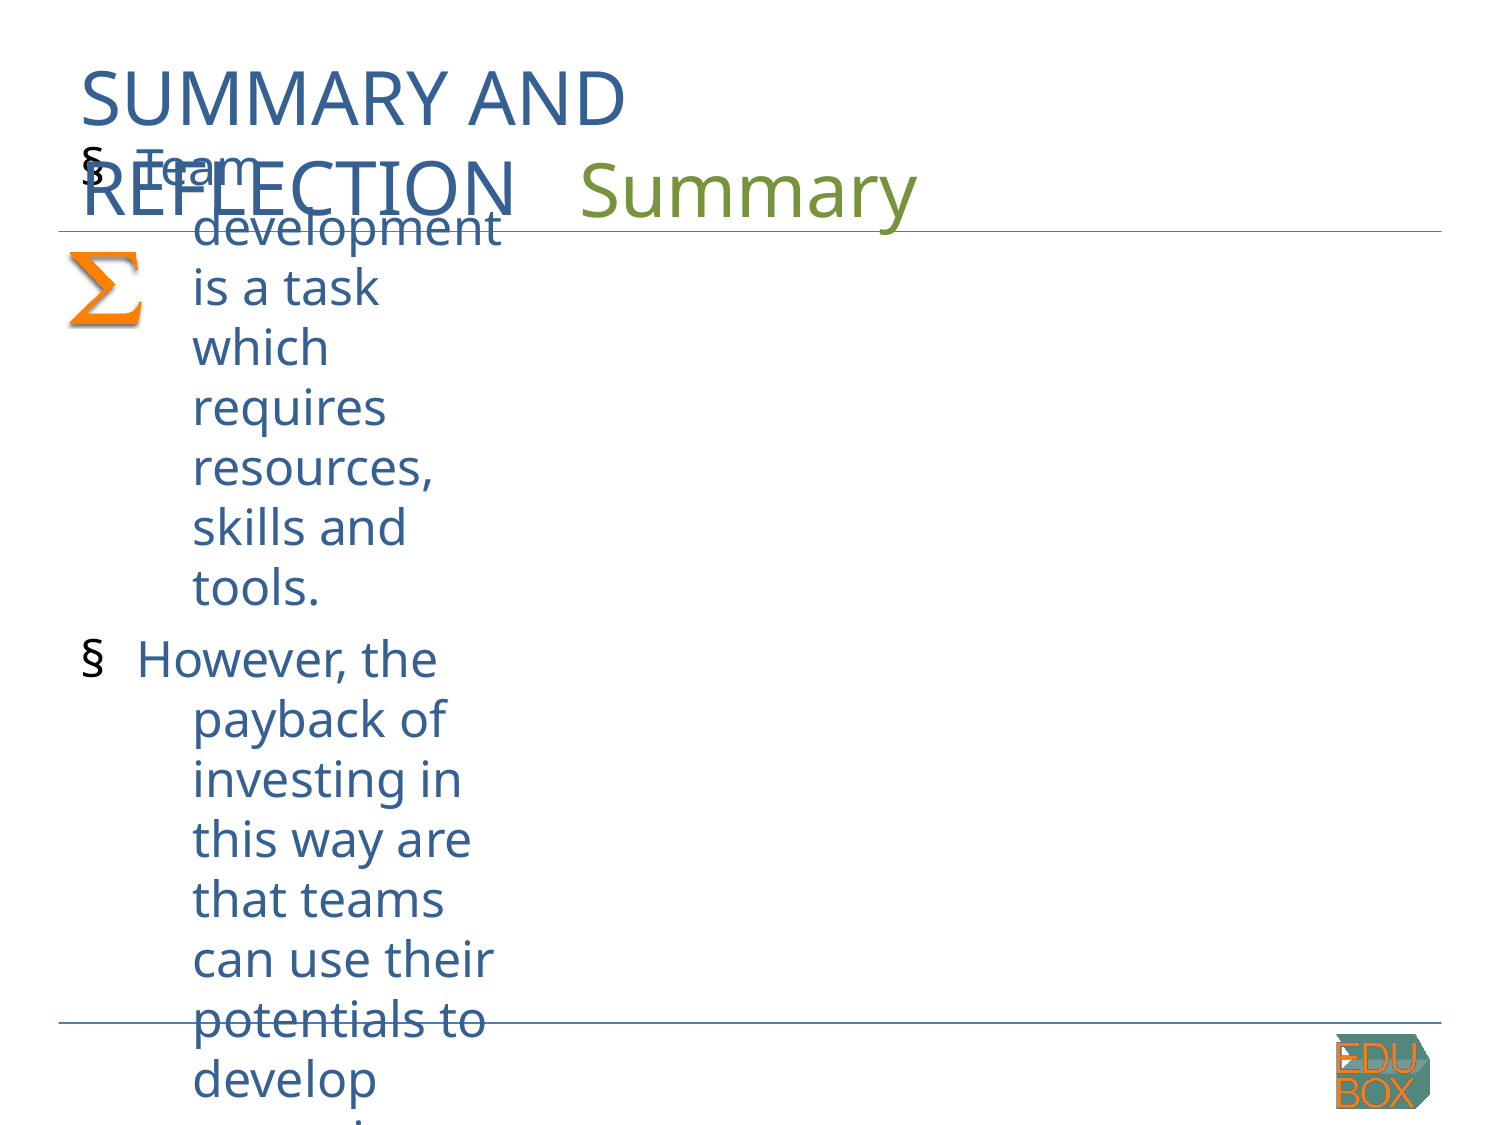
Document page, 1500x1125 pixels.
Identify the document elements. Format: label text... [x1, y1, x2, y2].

picture [64, 246, 147, 329]
title SUMMARY AND REFLECTION [64, 42, 1500, 153]
picture [1328, 1028, 1437, 1114]
list Summary [64, 153, 1040, 247]
list Team development is a task which requires resources, skills and tools. However, the payback of investing in this way are that teams can use their potentials to develop synergies needed in order to be efficient and effective. [159, 237, 1412, 988]
